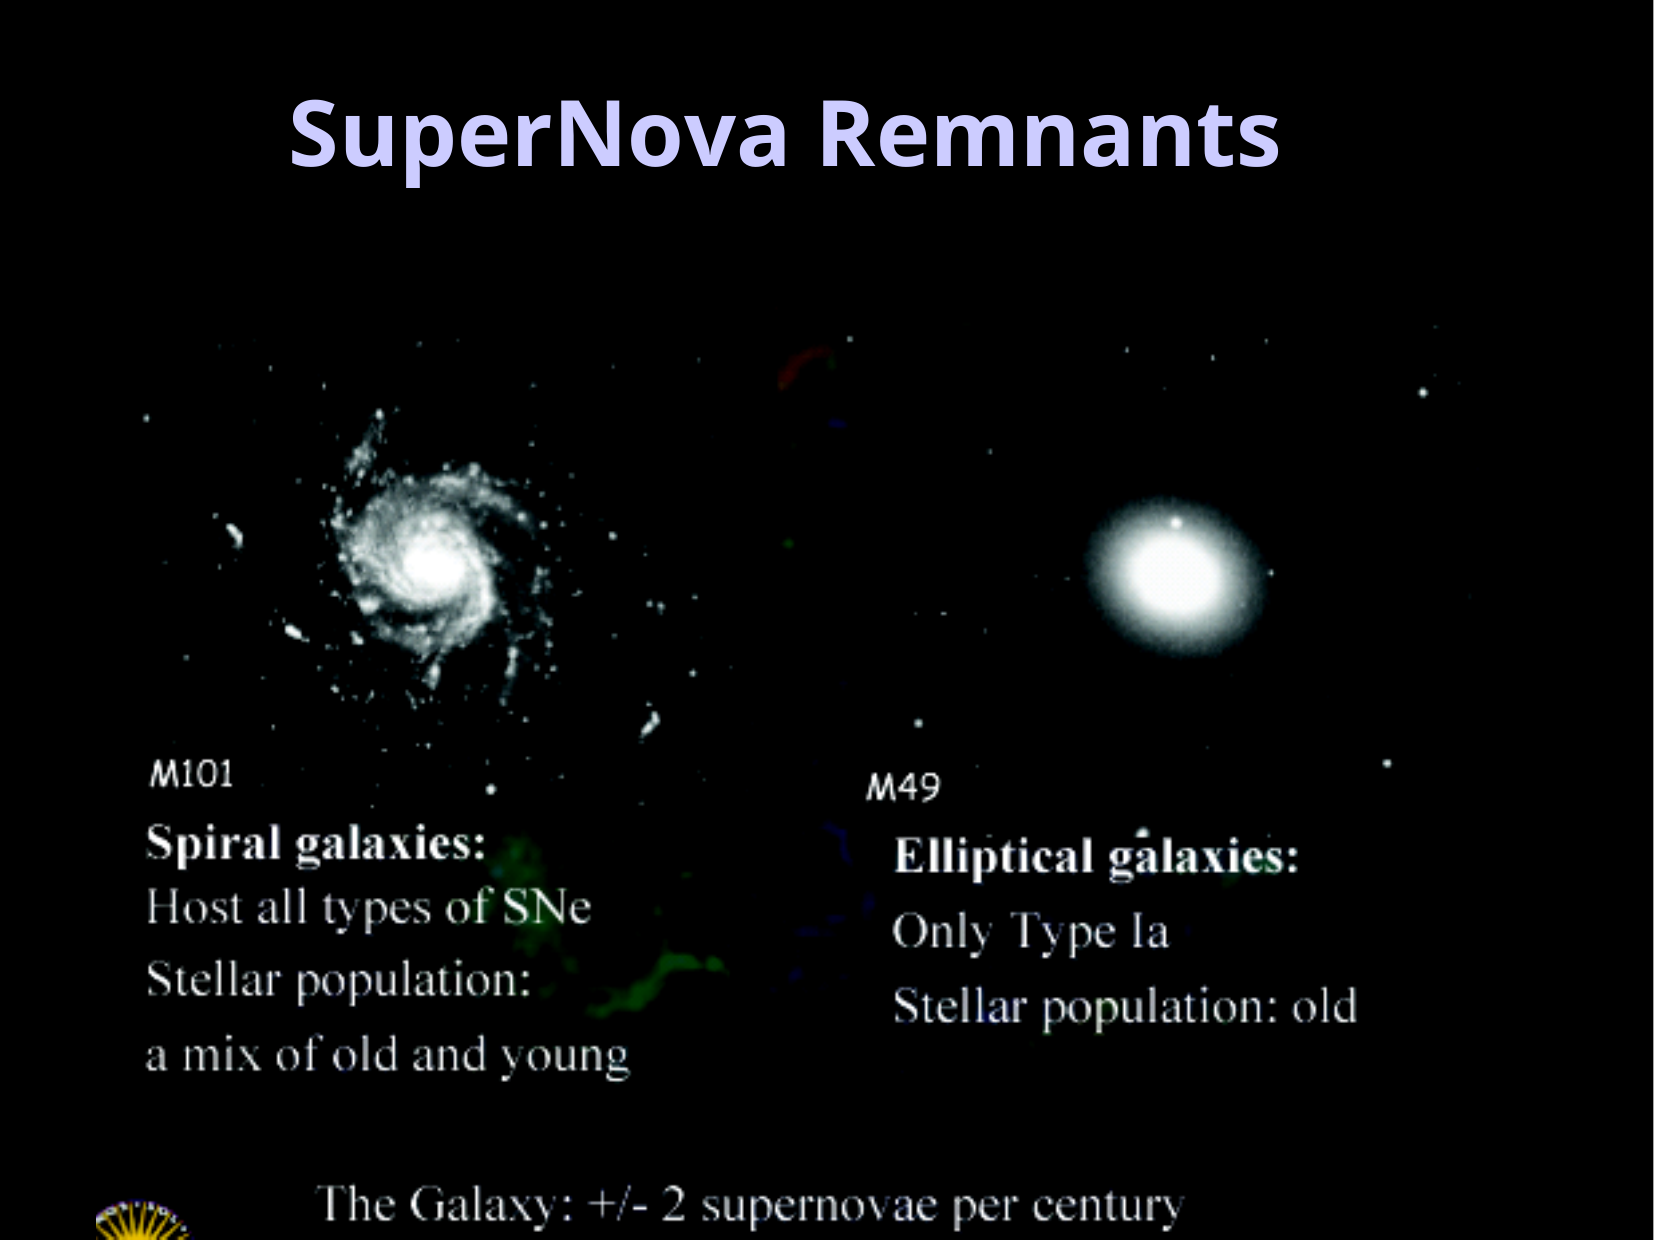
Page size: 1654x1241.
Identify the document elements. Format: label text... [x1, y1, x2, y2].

picture [96, 305, 1571, 1241]
title SuperNova Remnants [82, 27, 1489, 235]
